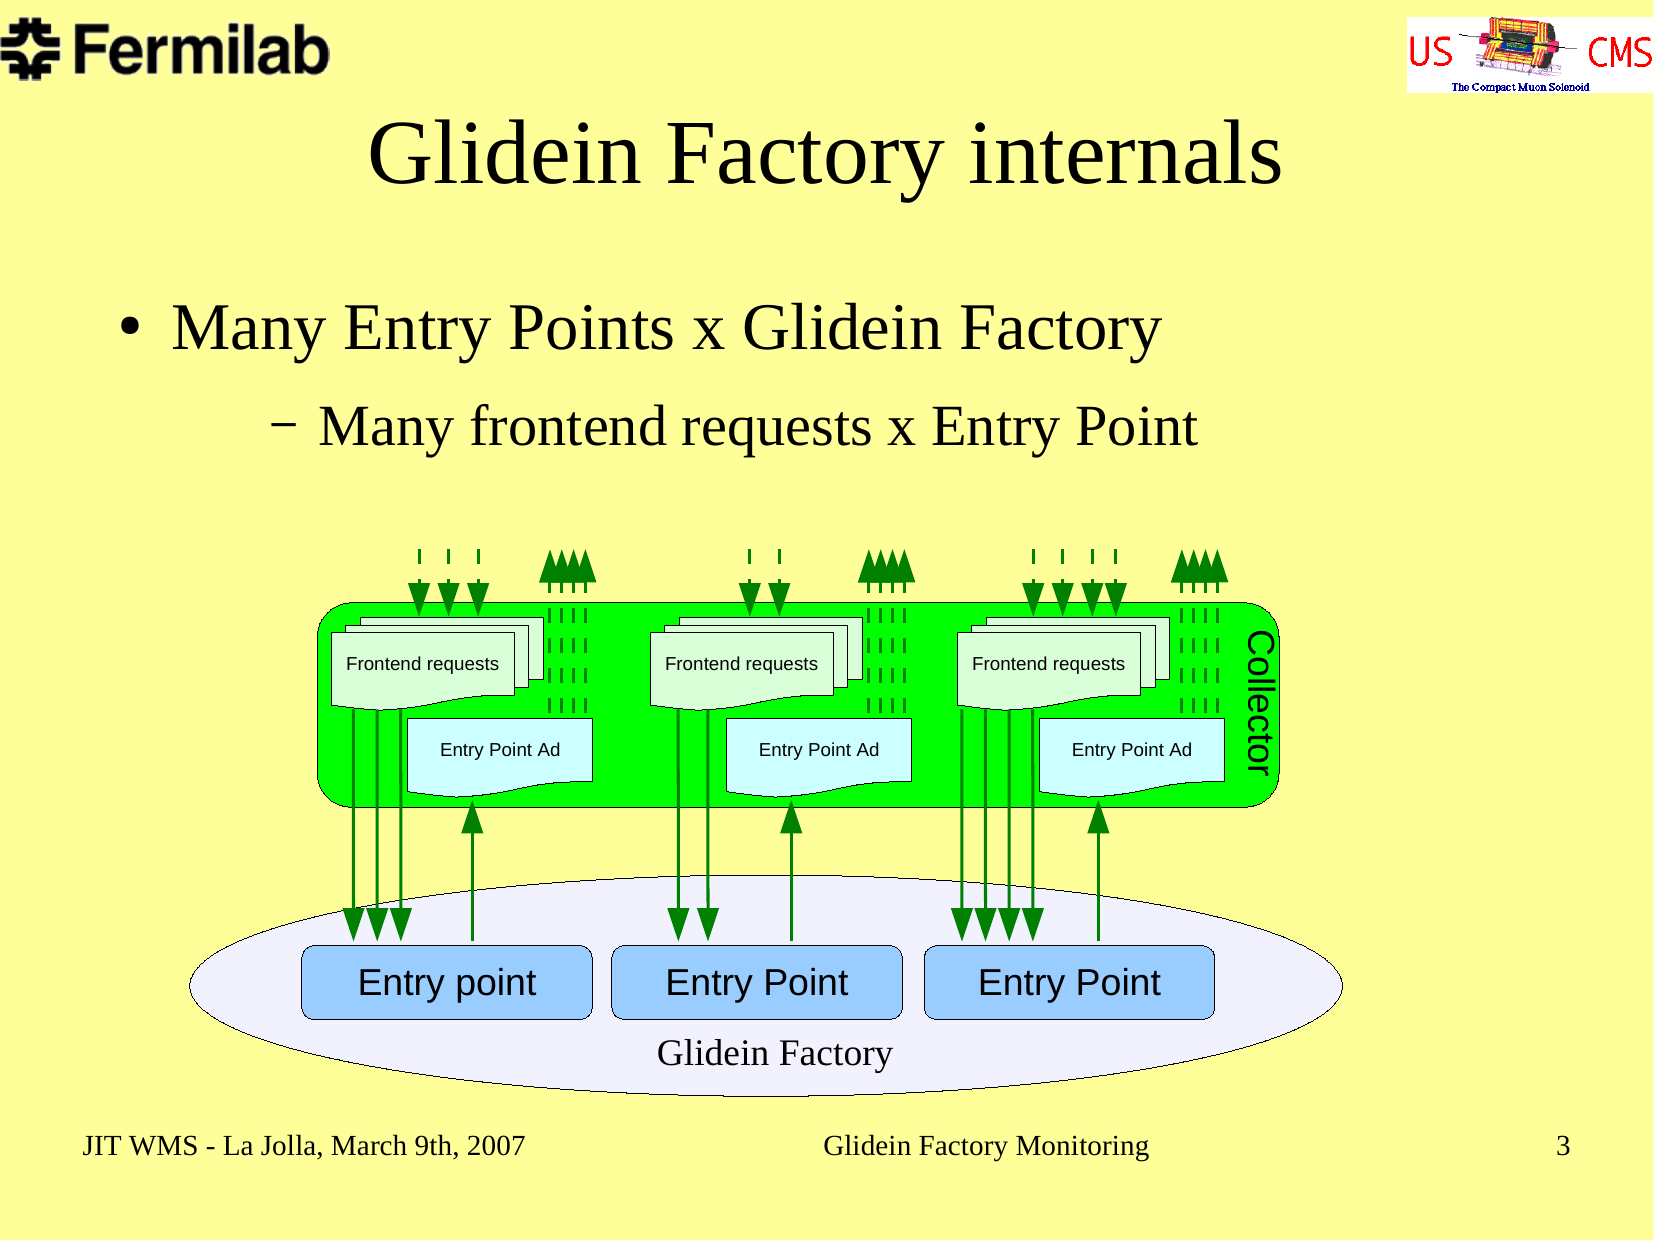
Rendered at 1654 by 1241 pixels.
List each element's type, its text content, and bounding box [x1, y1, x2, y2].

picture [0, 17, 330, 81]
title Glidein Factory internals [82, 49, 1571, 257]
list Many Entry Points x Glidein Factory Many frontend requests x Entry Point [82, 290, 1571, 1109]
text_box Glidein Factory [642, 1024, 910, 1092]
picture [1407, 17, 1654, 93]
